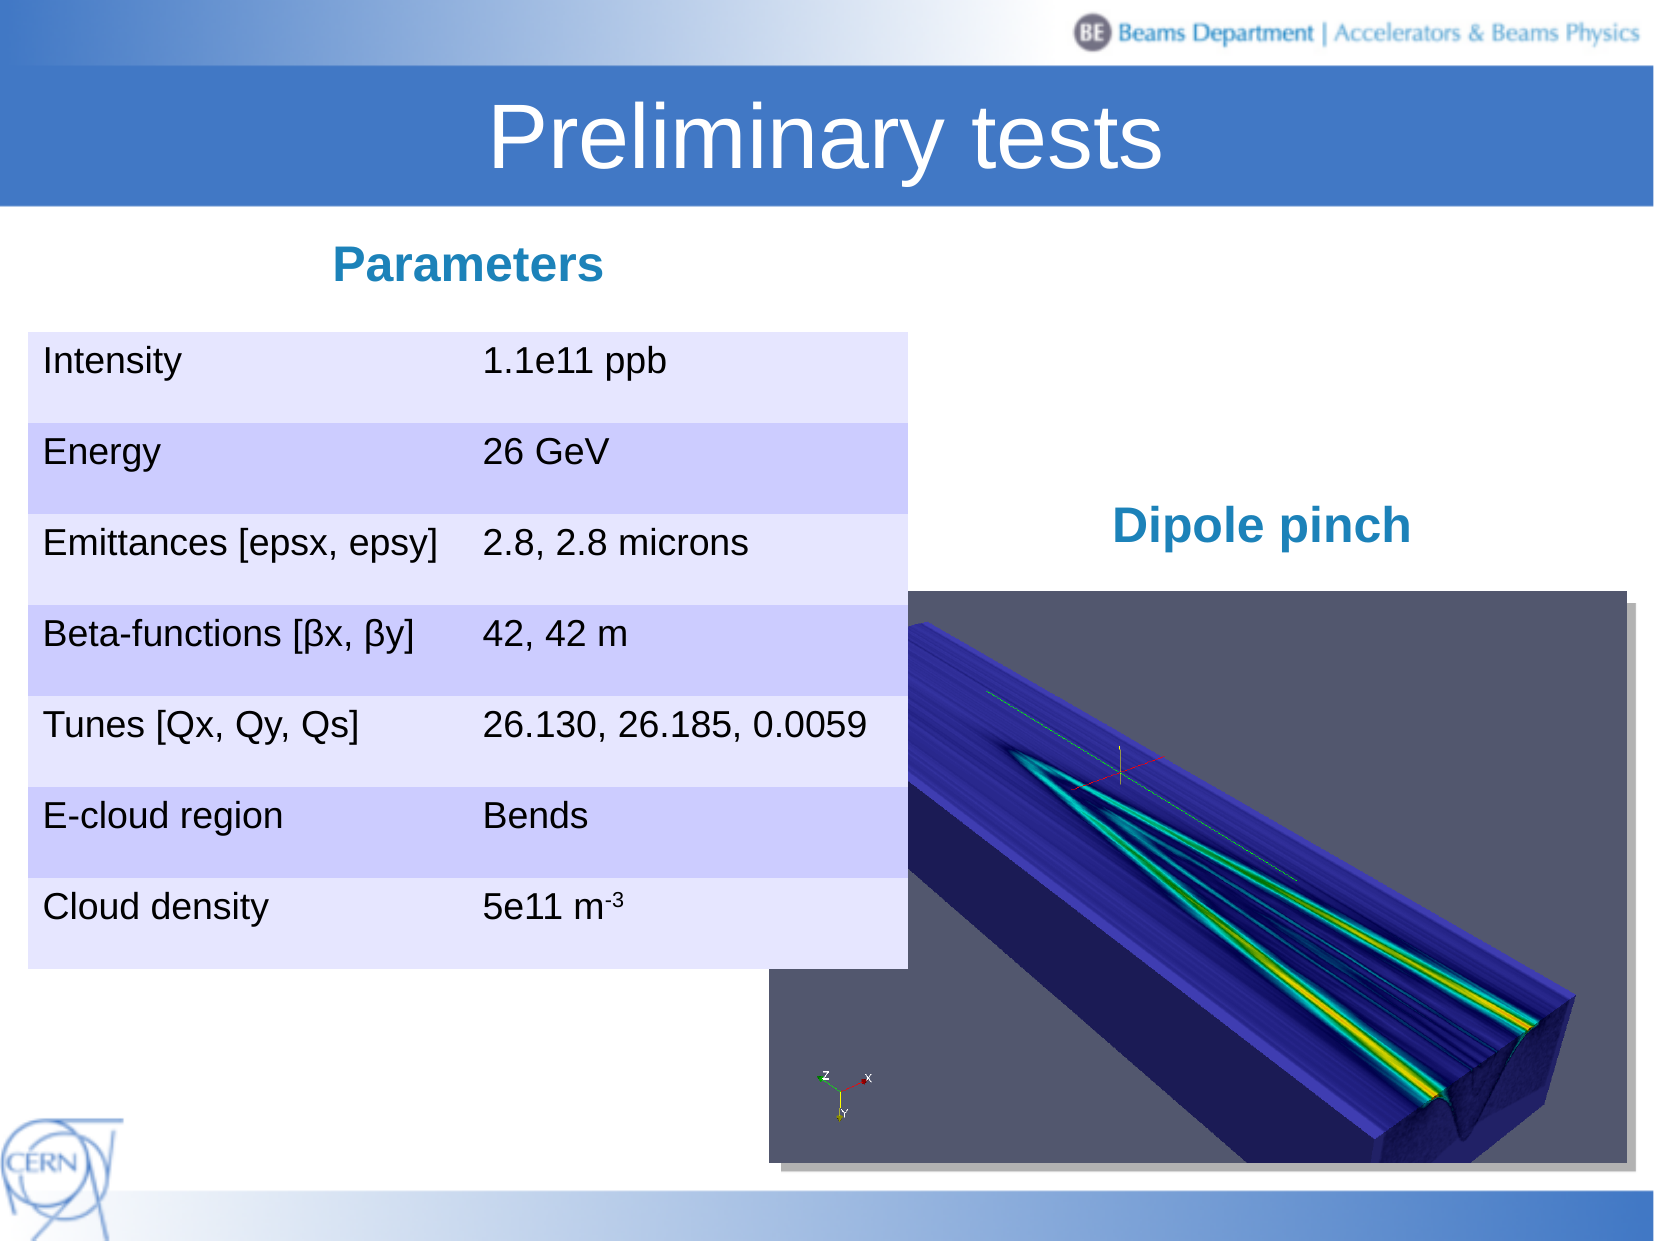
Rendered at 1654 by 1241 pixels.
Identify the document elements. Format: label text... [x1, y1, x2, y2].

table_cell 42, 42 m [468, 605, 908, 696]
table_cell Emittances [epsx, epsy] [28, 514, 468, 605]
text_box Dipole pinch [1097, 490, 1427, 561]
table_cell 2.8, 2.8 microns [468, 514, 908, 605]
table_cell Beta-functions [βx, βy] [28, 605, 468, 696]
table_header 1.1e11 ppb [468, 332, 908, 423]
table_cell Energy [28, 423, 468, 514]
table_cell 5e11 m-3 [468, 878, 908, 969]
title Preliminary tests [82, 49, 1571, 226]
picture [0, 0, 1654, 1241]
table_cell 26 GeV [468, 423, 908, 514]
text_box Parameters [317, 229, 620, 300]
table_cell Tunes [Qx, Qy, Qs] [28, 696, 468, 787]
table_header Intensity [28, 332, 468, 423]
table_cell 26.130, 26.185, 0.0059 [468, 696, 908, 787]
table_cell Bends [468, 787, 908, 878]
table_cell E-cloud region [28, 787, 468, 878]
table_cell Cloud density [28, 878, 468, 969]
